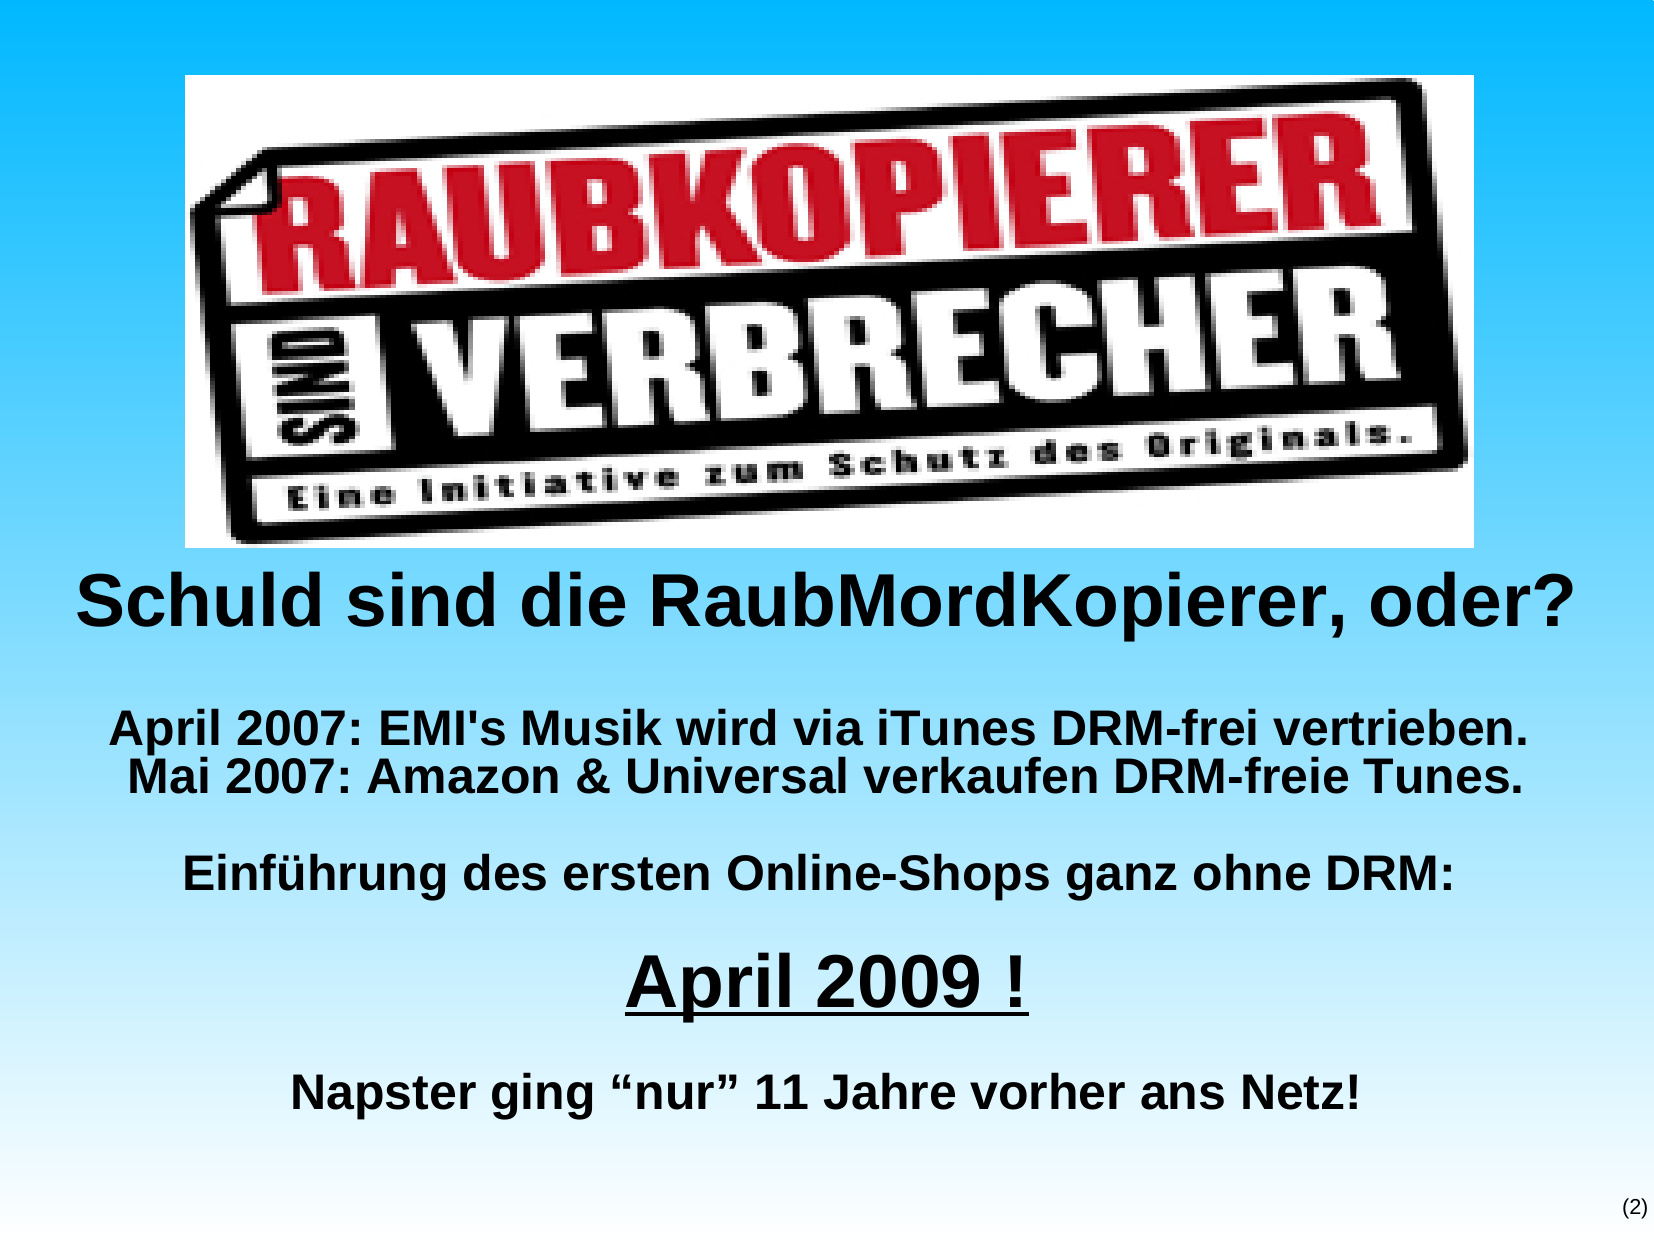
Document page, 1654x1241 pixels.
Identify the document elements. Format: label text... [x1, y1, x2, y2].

text_box (2)‏ [1601, 1184, 1654, 1241]
picture [185, 76, 1474, 548]
text_box Schuld sind die RaubMordKopierer, oder? April 2007: EMI's Musik wird via iTunes DRM-frei vertrieben. Mai 2007: Amazon & Universal verkaufen DRM-freie Tunes. Einführung des ersten Online-Shops ganz ohne DRM: April 2009 ! Napster ging “nur” 11 Jahre vorher ans Netz! [29, 561, 1625, 1152]
